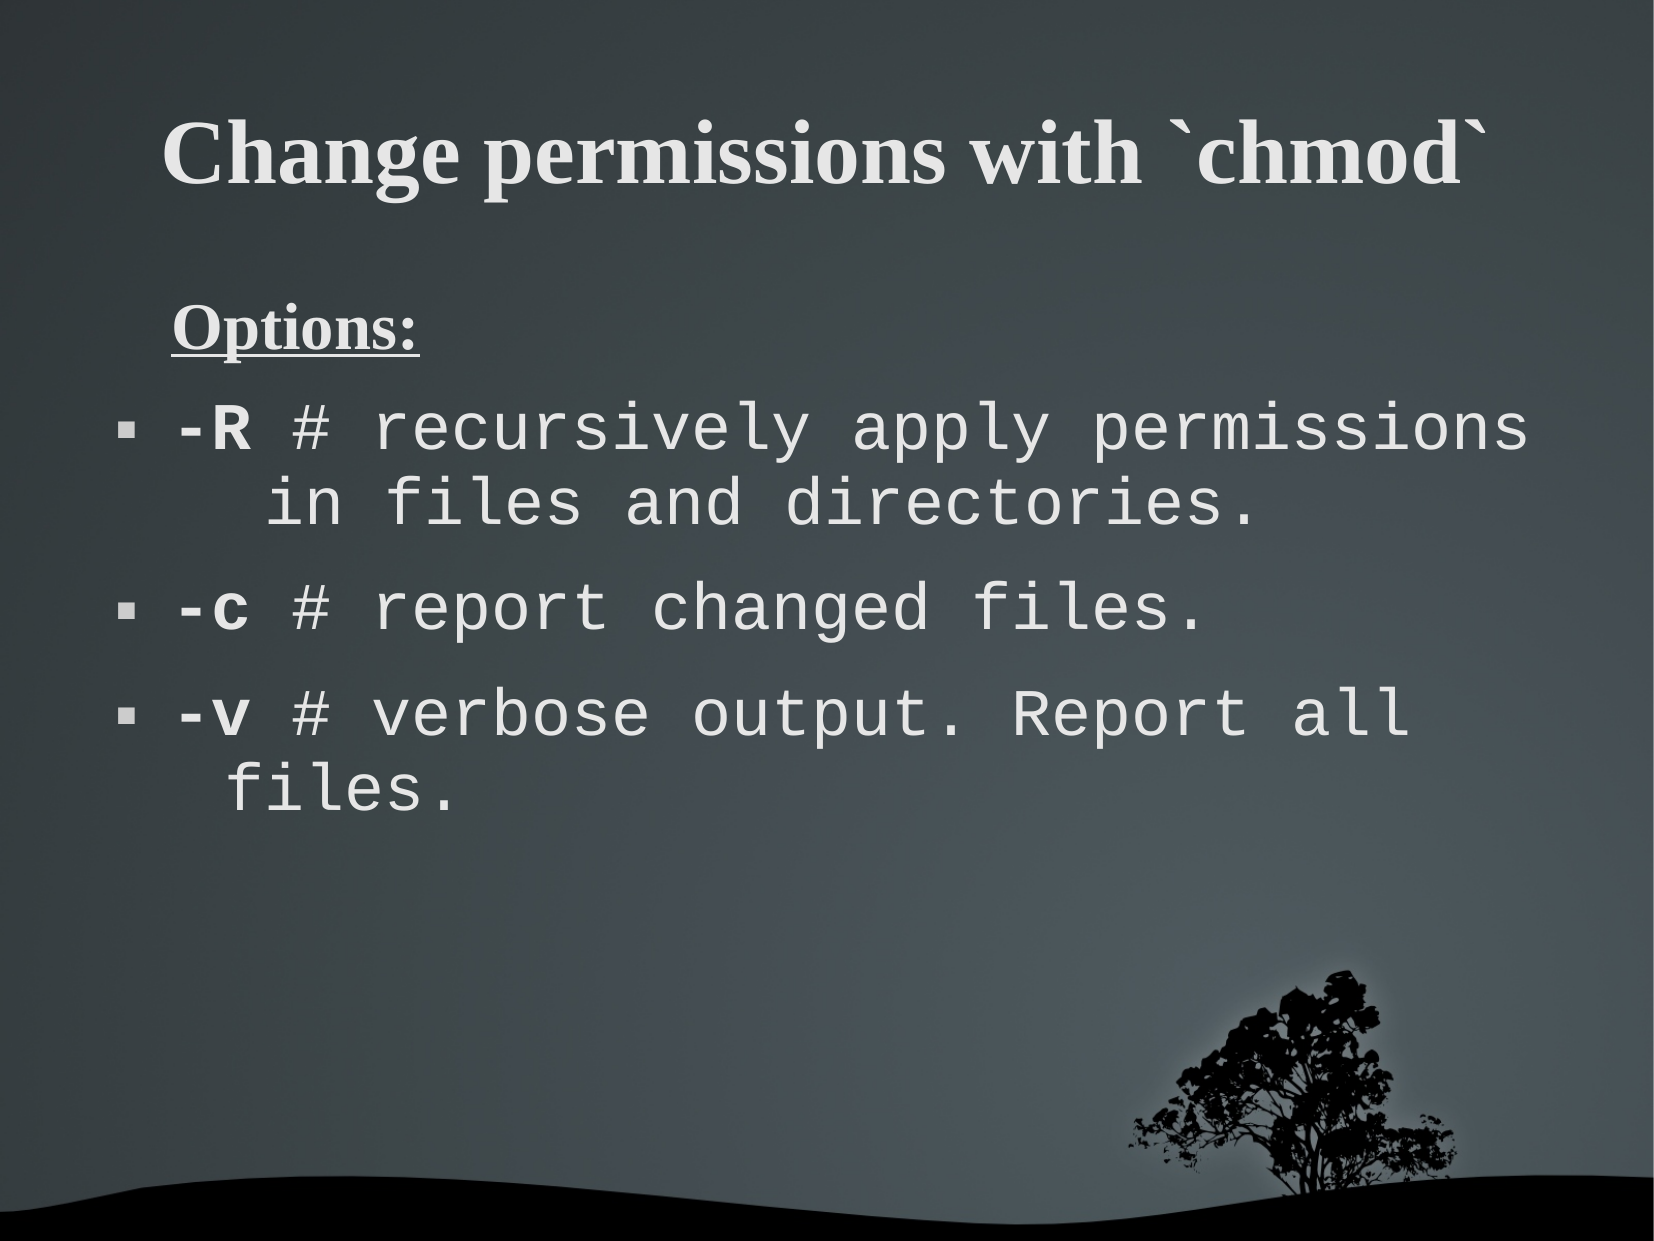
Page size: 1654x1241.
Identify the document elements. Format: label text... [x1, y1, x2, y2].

list Options: -R # recursively apply permissions in files and directories. -c # report changed files. -v # verbose output. Report all files. [82, 290, 1571, 1109]
title Change permissions with `chmod` [82, 49, 1572, 257]
picture [0, 0, 1654, 1241]
